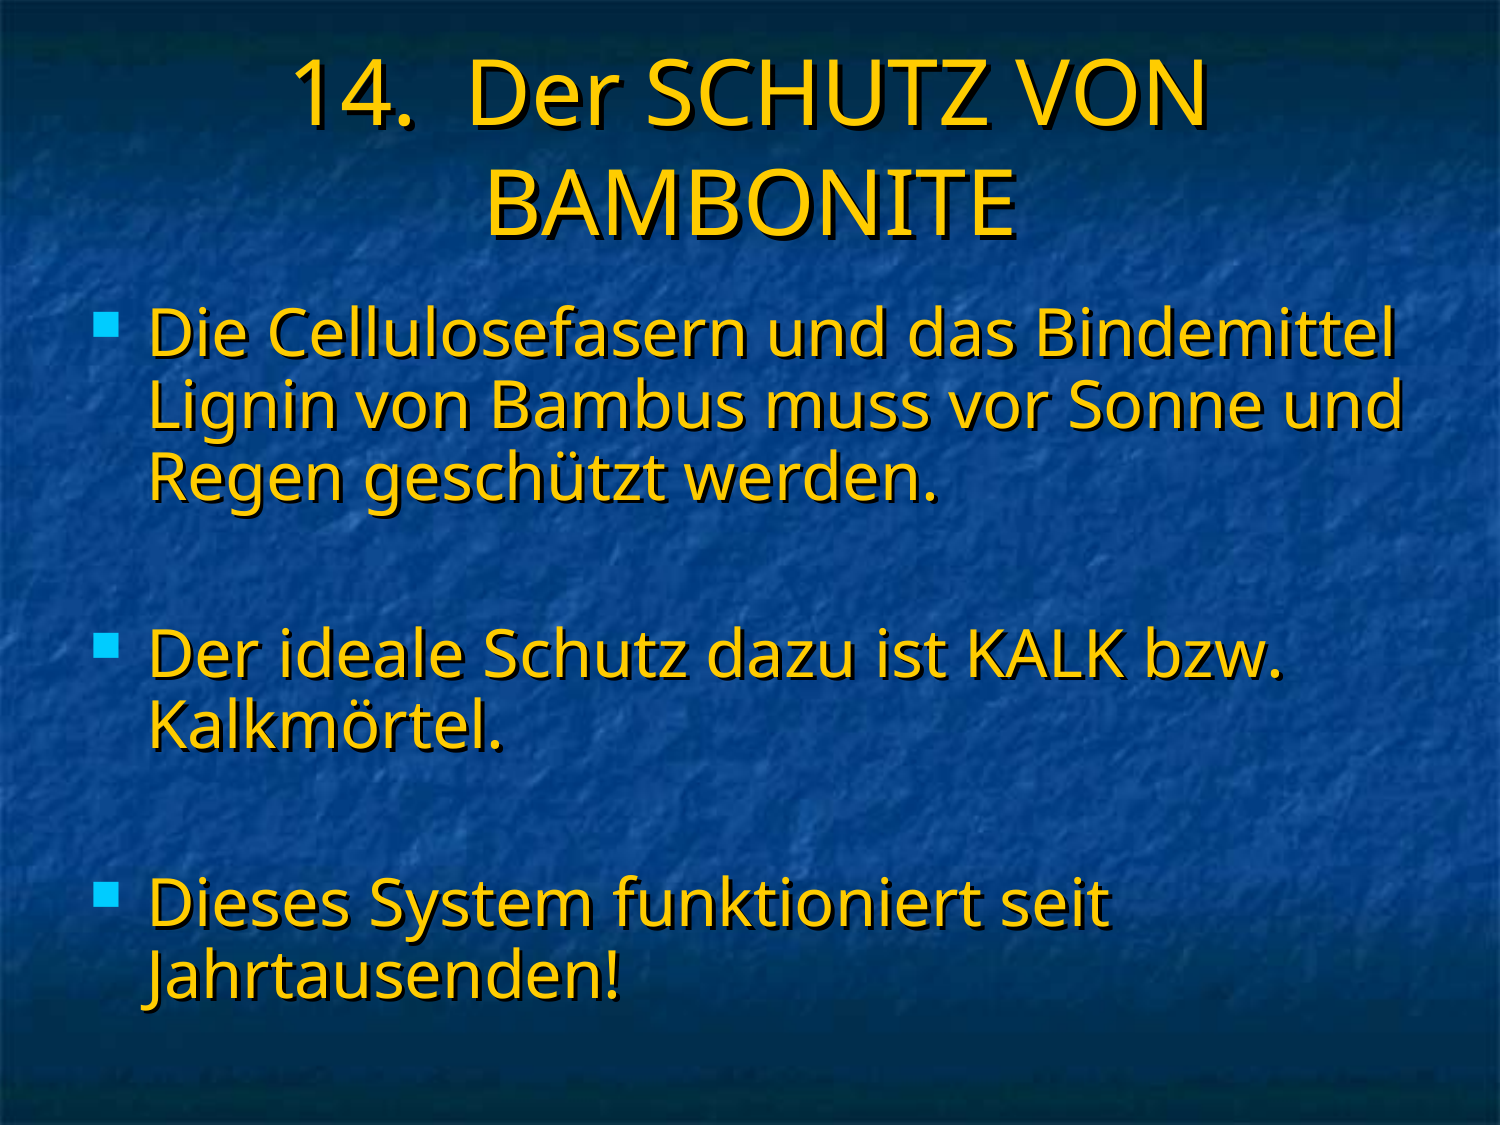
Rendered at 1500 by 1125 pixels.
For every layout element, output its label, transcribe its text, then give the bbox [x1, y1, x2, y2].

title 14. Der SCHUTZ VON BAMBONITE [75, 31, 1426, 257]
picture [0, 0, 1500, 1125]
list Die Cellulosefasern und das Bindemittel Lignin von Bambus muss vor Sonne und Regen geschützt werden. Der ideale Schutz dazu ist KALK bzw. Kalkmörtel. Dieses System funktioniert seit Jahrtausenden! [75, 290, 1426, 1037]
